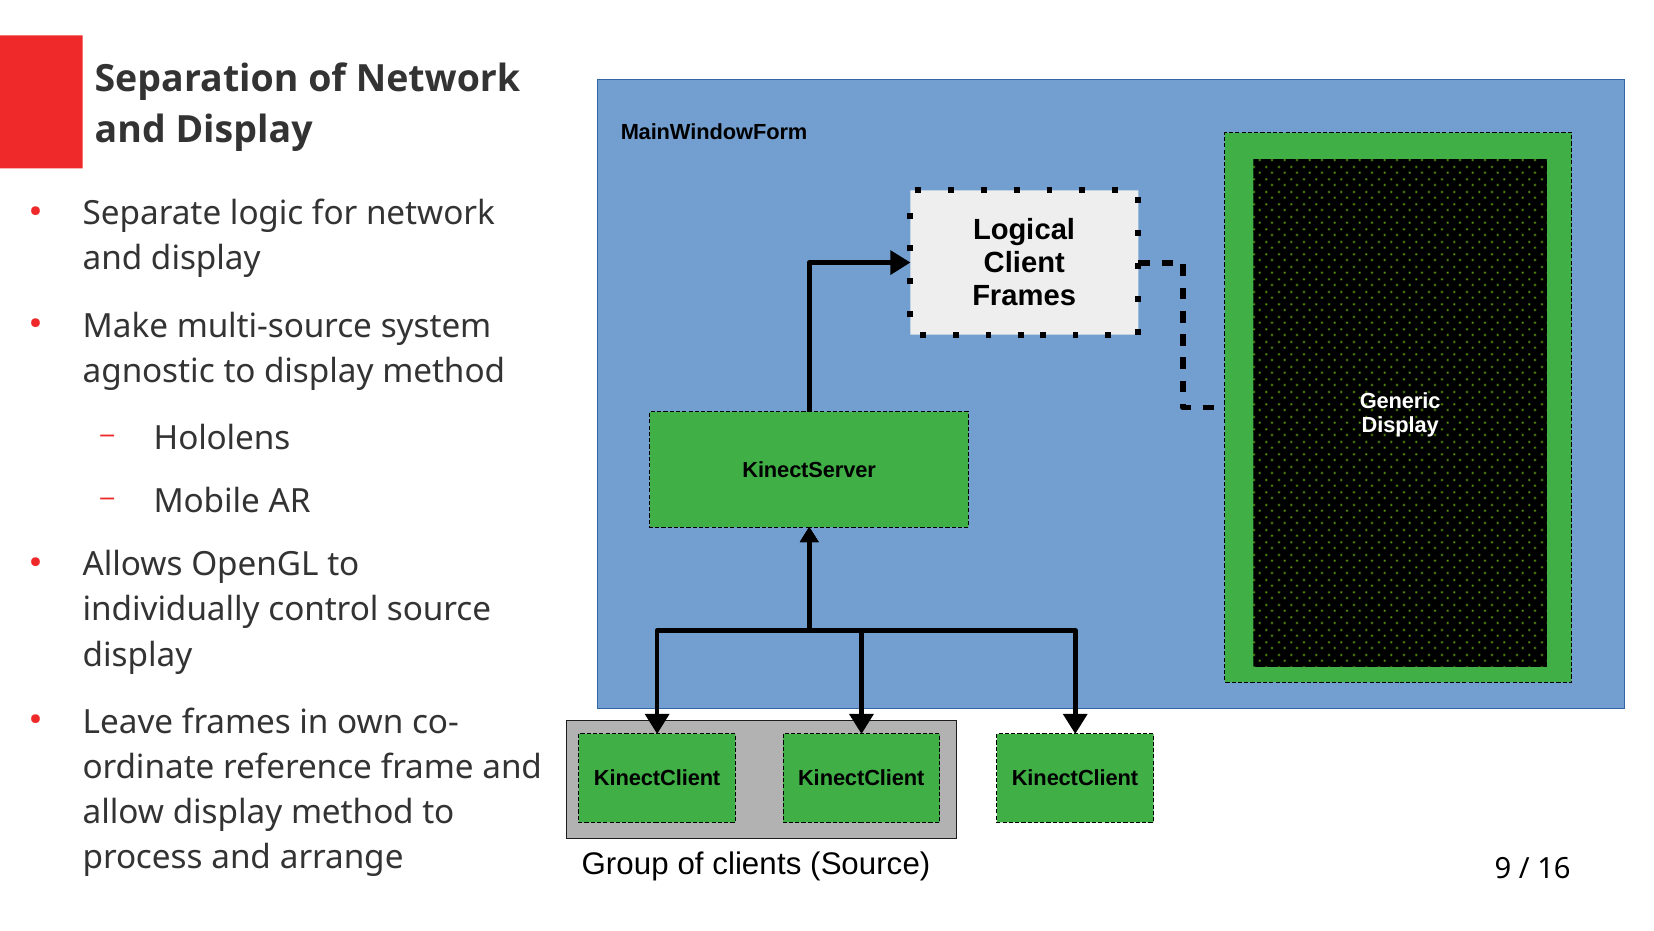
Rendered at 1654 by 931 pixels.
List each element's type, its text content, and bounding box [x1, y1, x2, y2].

text_box Group of clients (Source) [566, 838, 947, 889]
text_box [566, 720, 957, 839]
text_box KinectClient [783, 733, 940, 823]
text_box Generic Display [1253, 159, 1547, 667]
text_box [659, 633, 859, 709]
title Separation of Network and Display [94, 35, 584, 169]
text_box [864, 633, 1073, 709]
text_box [597, 79, 1625, 709]
text_box KinectServer [649, 411, 969, 528]
text_box KinectClient [996, 733, 1154, 823]
list Separate logic for network and display Make multi-source system agnostic to display method Hololens Mobile AR Allows OpenGL to individually control source display Leave frames in own co-ordinate reference frame and allow display method to process and arrange [11, 188, 544, 745]
text_box Logical Client Frames [910, 190, 1139, 335]
text_box MainWindowForm [584, 119, 845, 169]
text_box KinectClient [578, 733, 736, 823]
